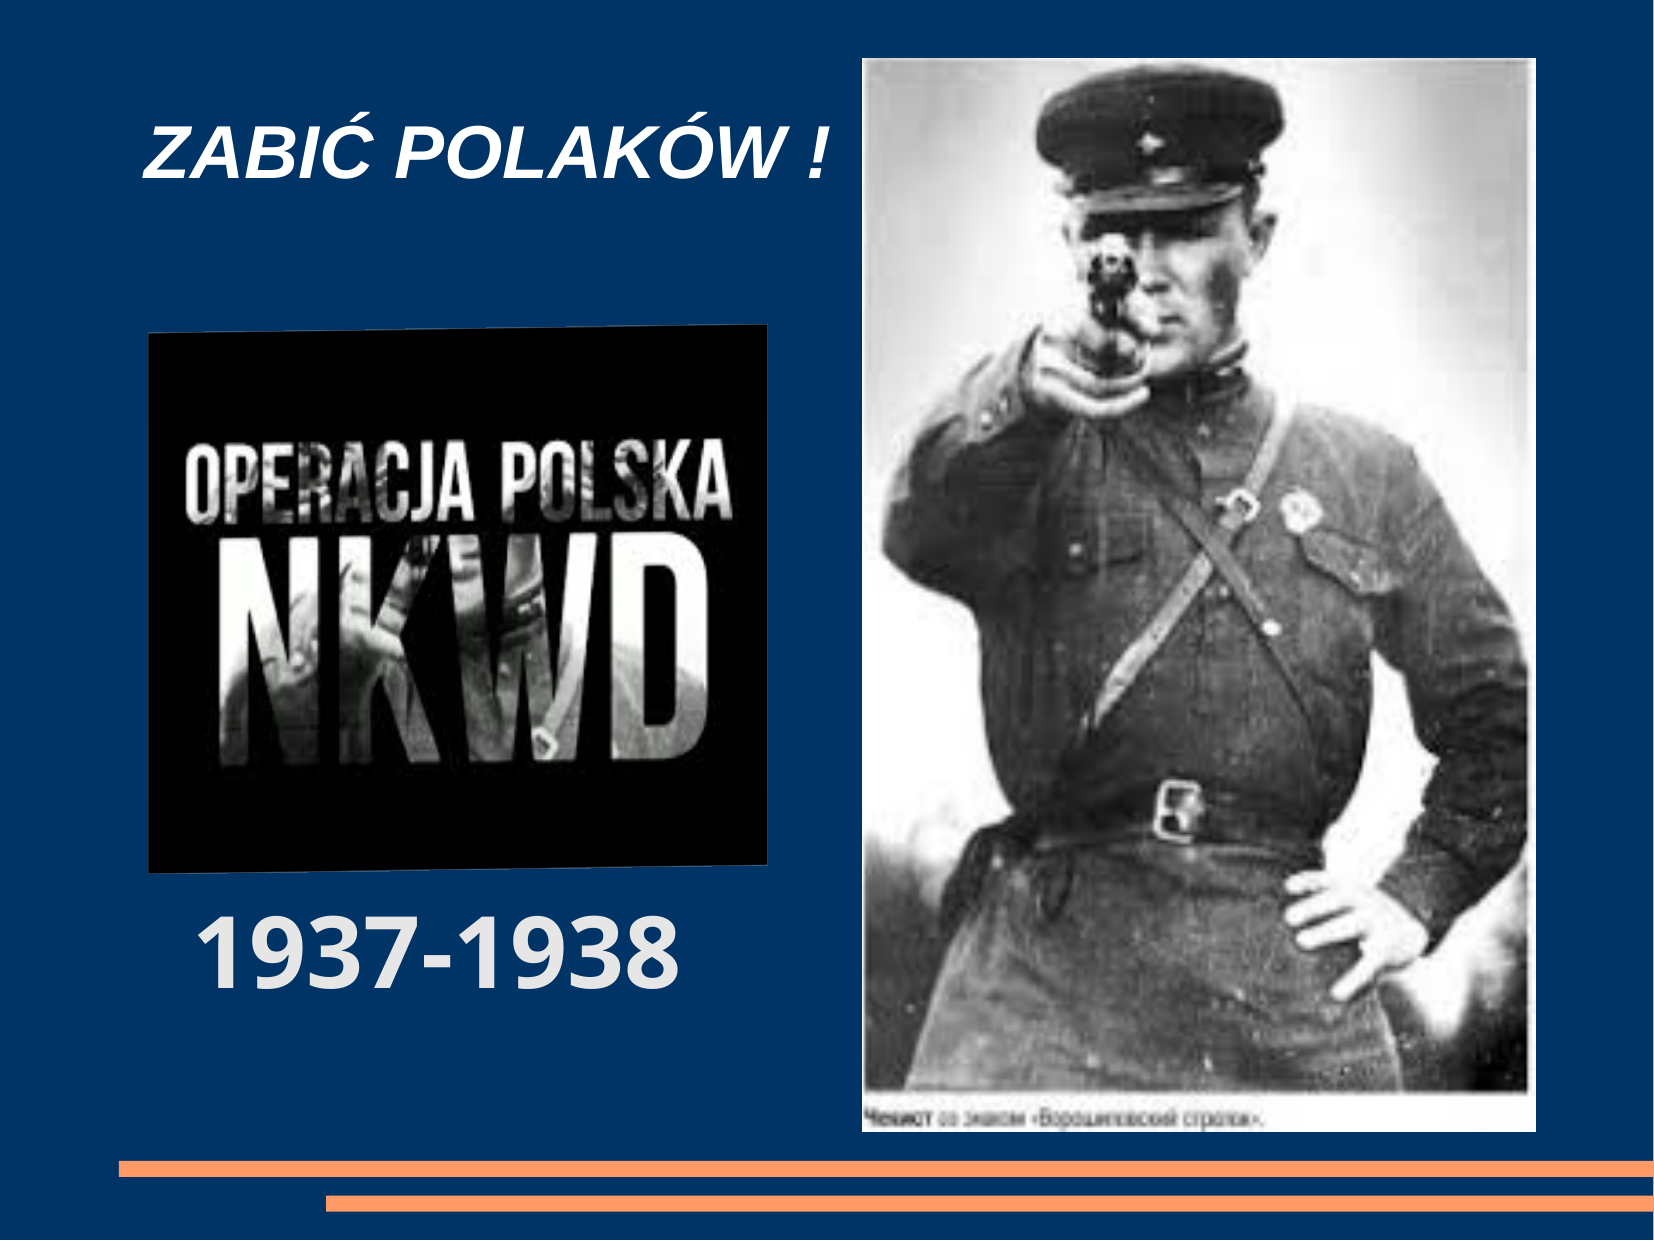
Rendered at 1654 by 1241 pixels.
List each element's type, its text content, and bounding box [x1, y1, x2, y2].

title ZABIĆ POLAKÓW ! [121, 46, 1534, 254]
picture [862, 58, 1536, 1132]
list 1937-1938 [121, 745, 824, 1132]
picture [147, 323, 768, 745]
